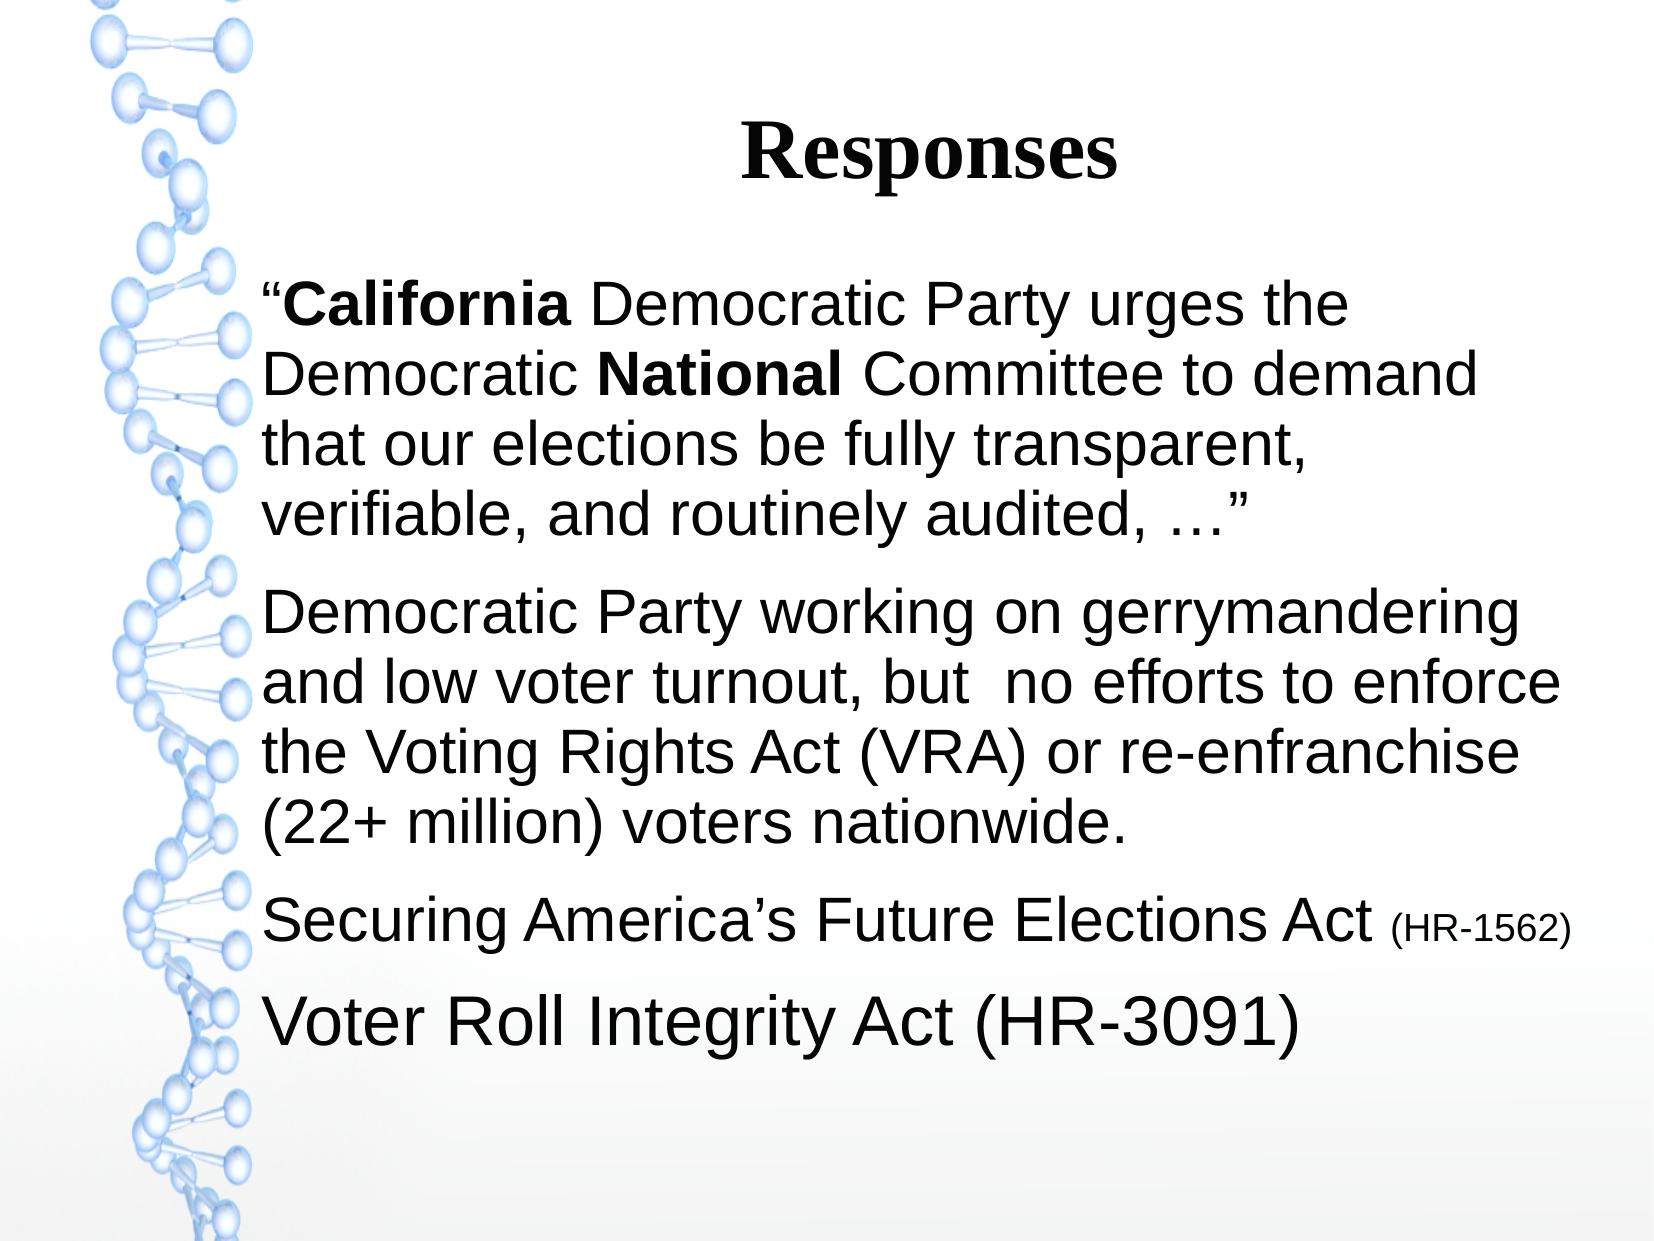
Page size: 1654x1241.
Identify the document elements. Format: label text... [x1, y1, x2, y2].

title Responses [265, 47, 1595, 252]
picture [0, 0, 1654, 1241]
list “California Democratic Party urges the Democratic National Committee to demand that our elections be fully transparent, verifiable, and routinely audited, …” Democratic Party working on gerrymandering and low voter turnout, but no efforts to enforce the Voting Rights Act (VRA) or re-enfranchise (22+ million) voters nationwide. Securing America’s Future Elections Act (HR-1562) Voter Roll Integrity Act (HR-3091) [261, 269, 1591, 1096]
